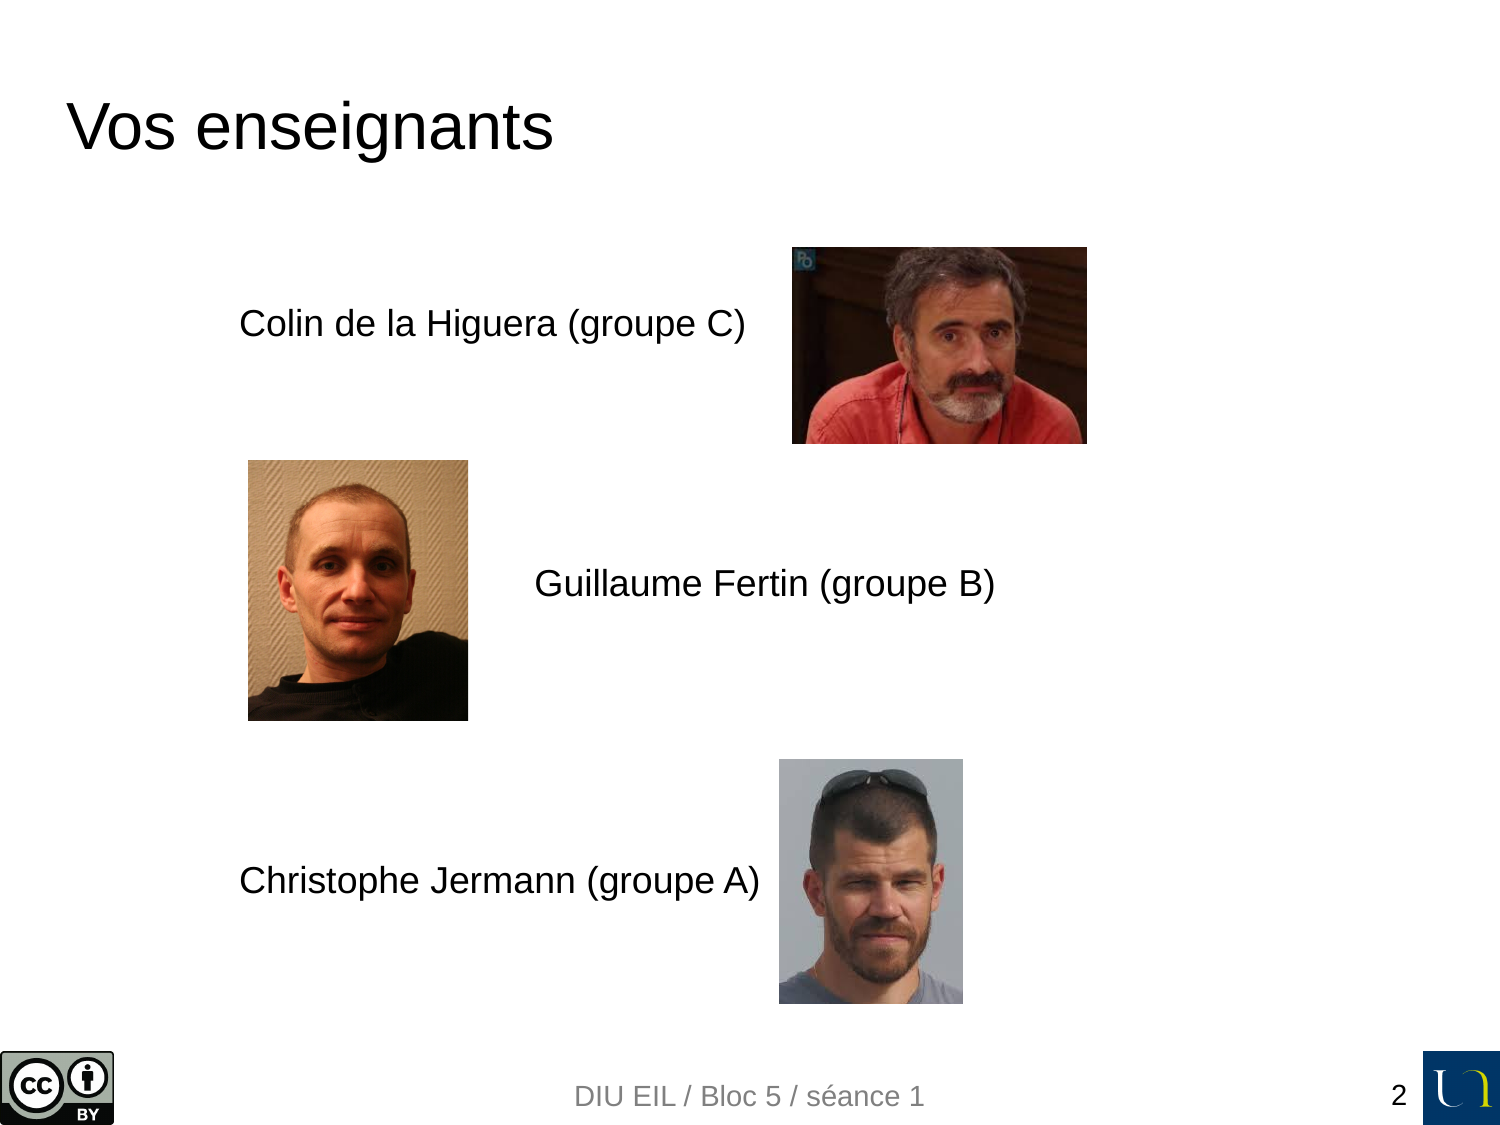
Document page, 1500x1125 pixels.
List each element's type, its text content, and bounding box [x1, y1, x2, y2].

picture [779, 759, 963, 1004]
picture [248, 460, 469, 721]
text_box Christophe Jermann (groupe A) [224, 852, 776, 910]
picture [1417, 1051, 1500, 1125]
text_box Guillaume Fertin (groupe B) [519, 555, 1012, 612]
text_box Colin de la Higuera (groupe C) [224, 295, 762, 353]
picture [792, 247, 1087, 444]
picture [0, 1051, 114, 1125]
title Vos enseignants [51, 67, 1449, 193]
